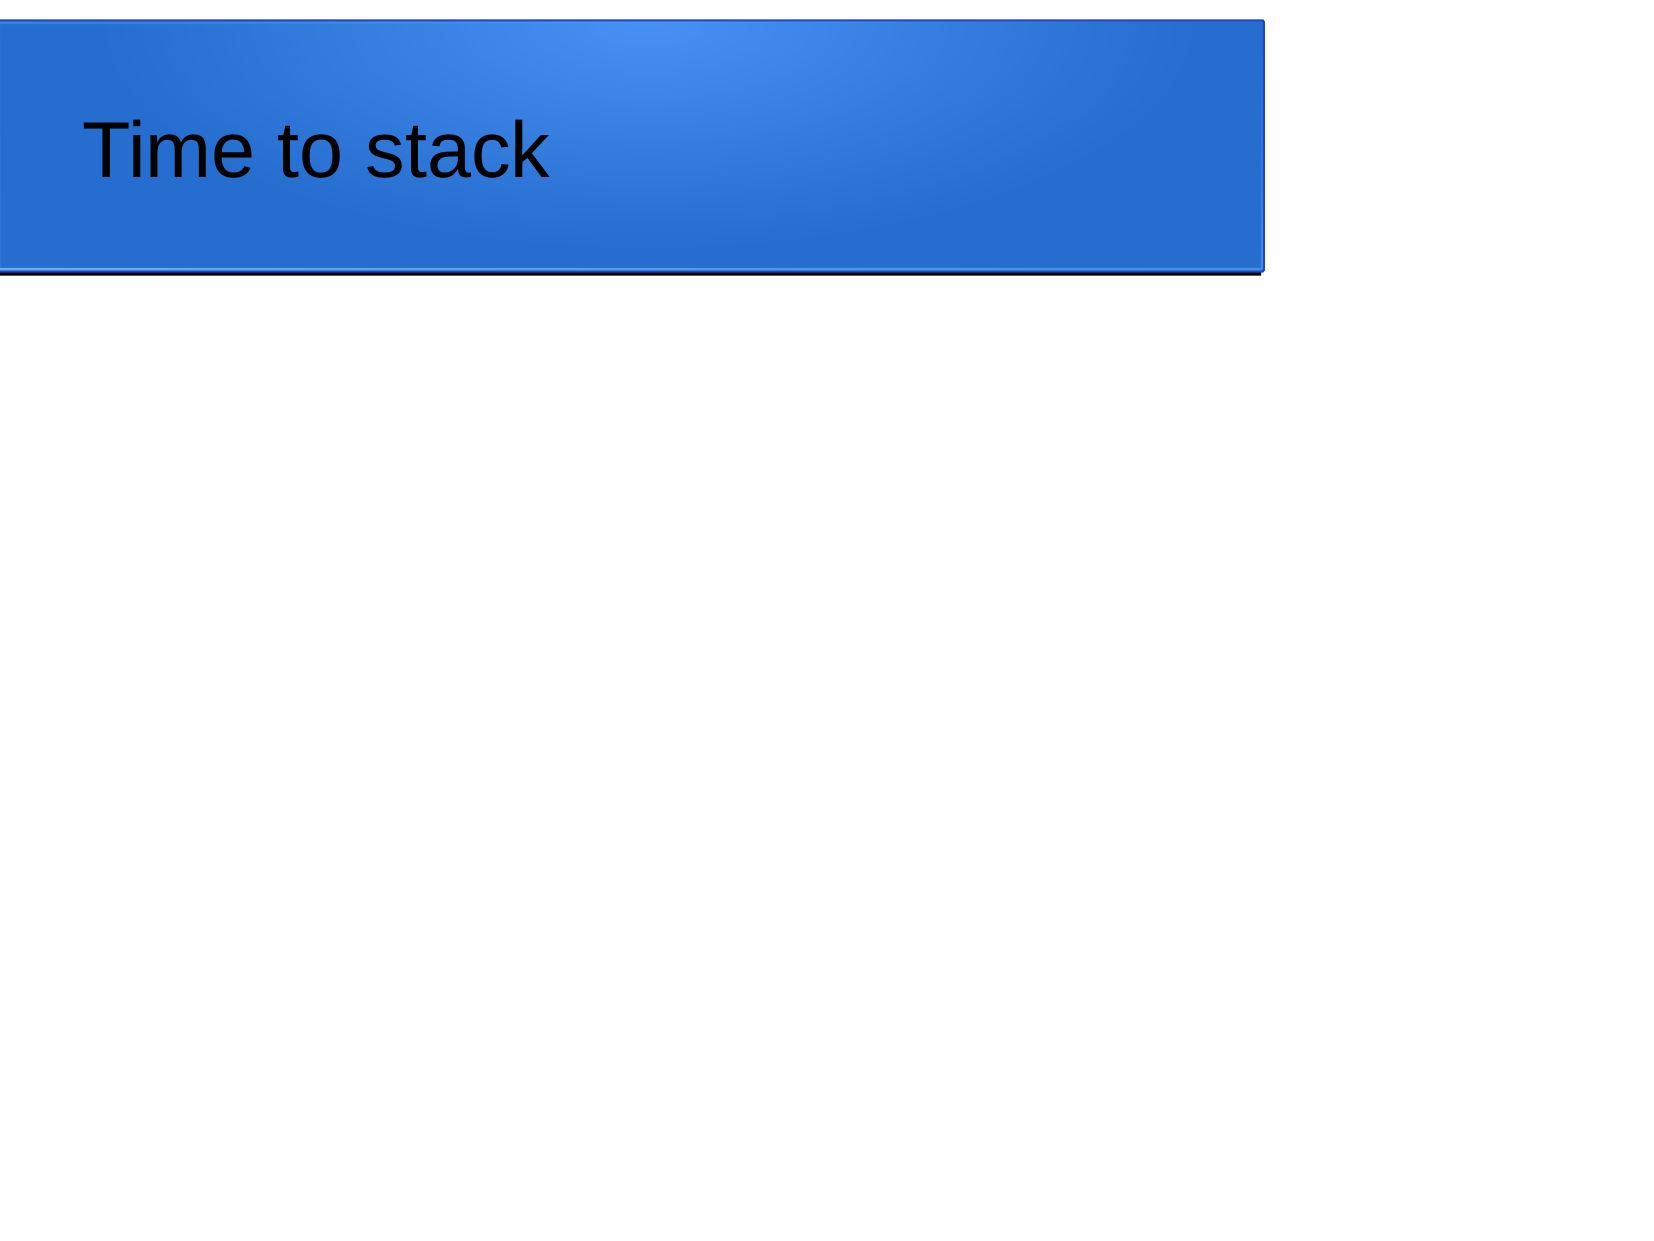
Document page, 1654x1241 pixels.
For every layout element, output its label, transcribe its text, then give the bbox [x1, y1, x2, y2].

title Time to stack [82, 47, 1235, 252]
